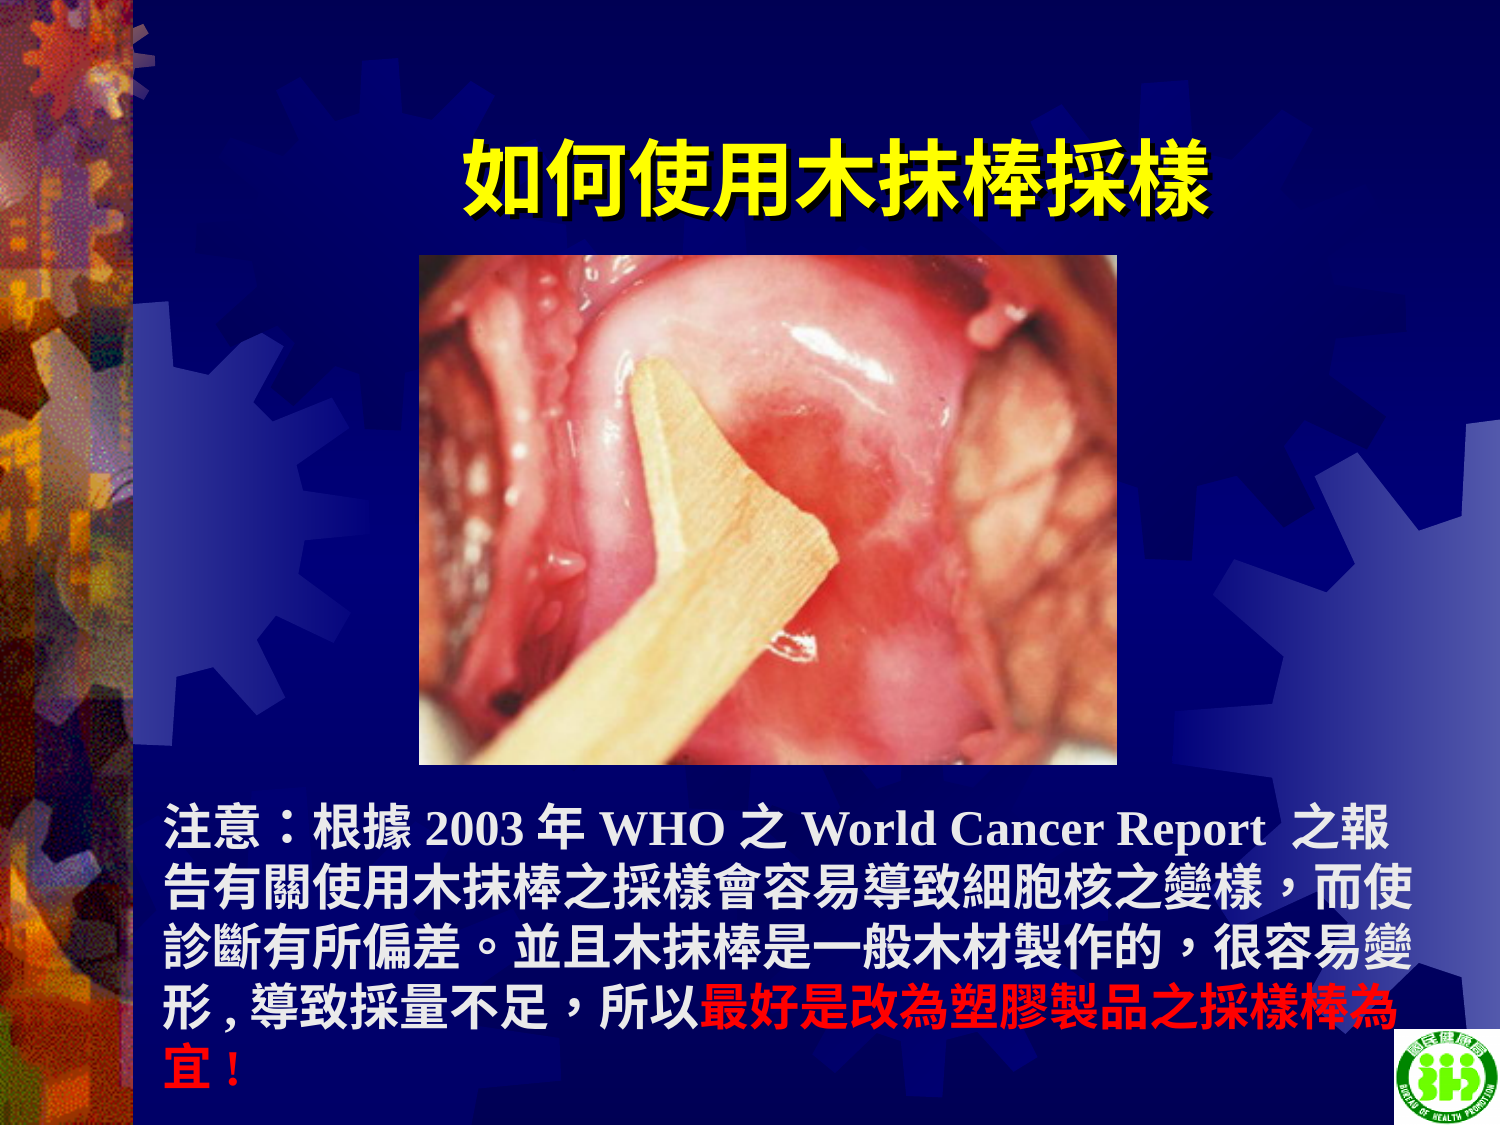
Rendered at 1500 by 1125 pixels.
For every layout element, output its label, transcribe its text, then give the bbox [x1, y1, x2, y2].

text_box 注意：根據2003年WHO之World Cancer Report 之報告有關使用木抹棒之採樣會容易導致細胞核之變樣，而使診斷有所偏差。並且木抹棒是一般木材製作的，很容易變形,導致採量不足，所以最好是改為塑膠製品之採樣棒為宜! [147, 787, 1447, 1043]
title 如何使用木抹棒採樣 [234, 118, 1439, 218]
picture [419, 255, 1117, 765]
